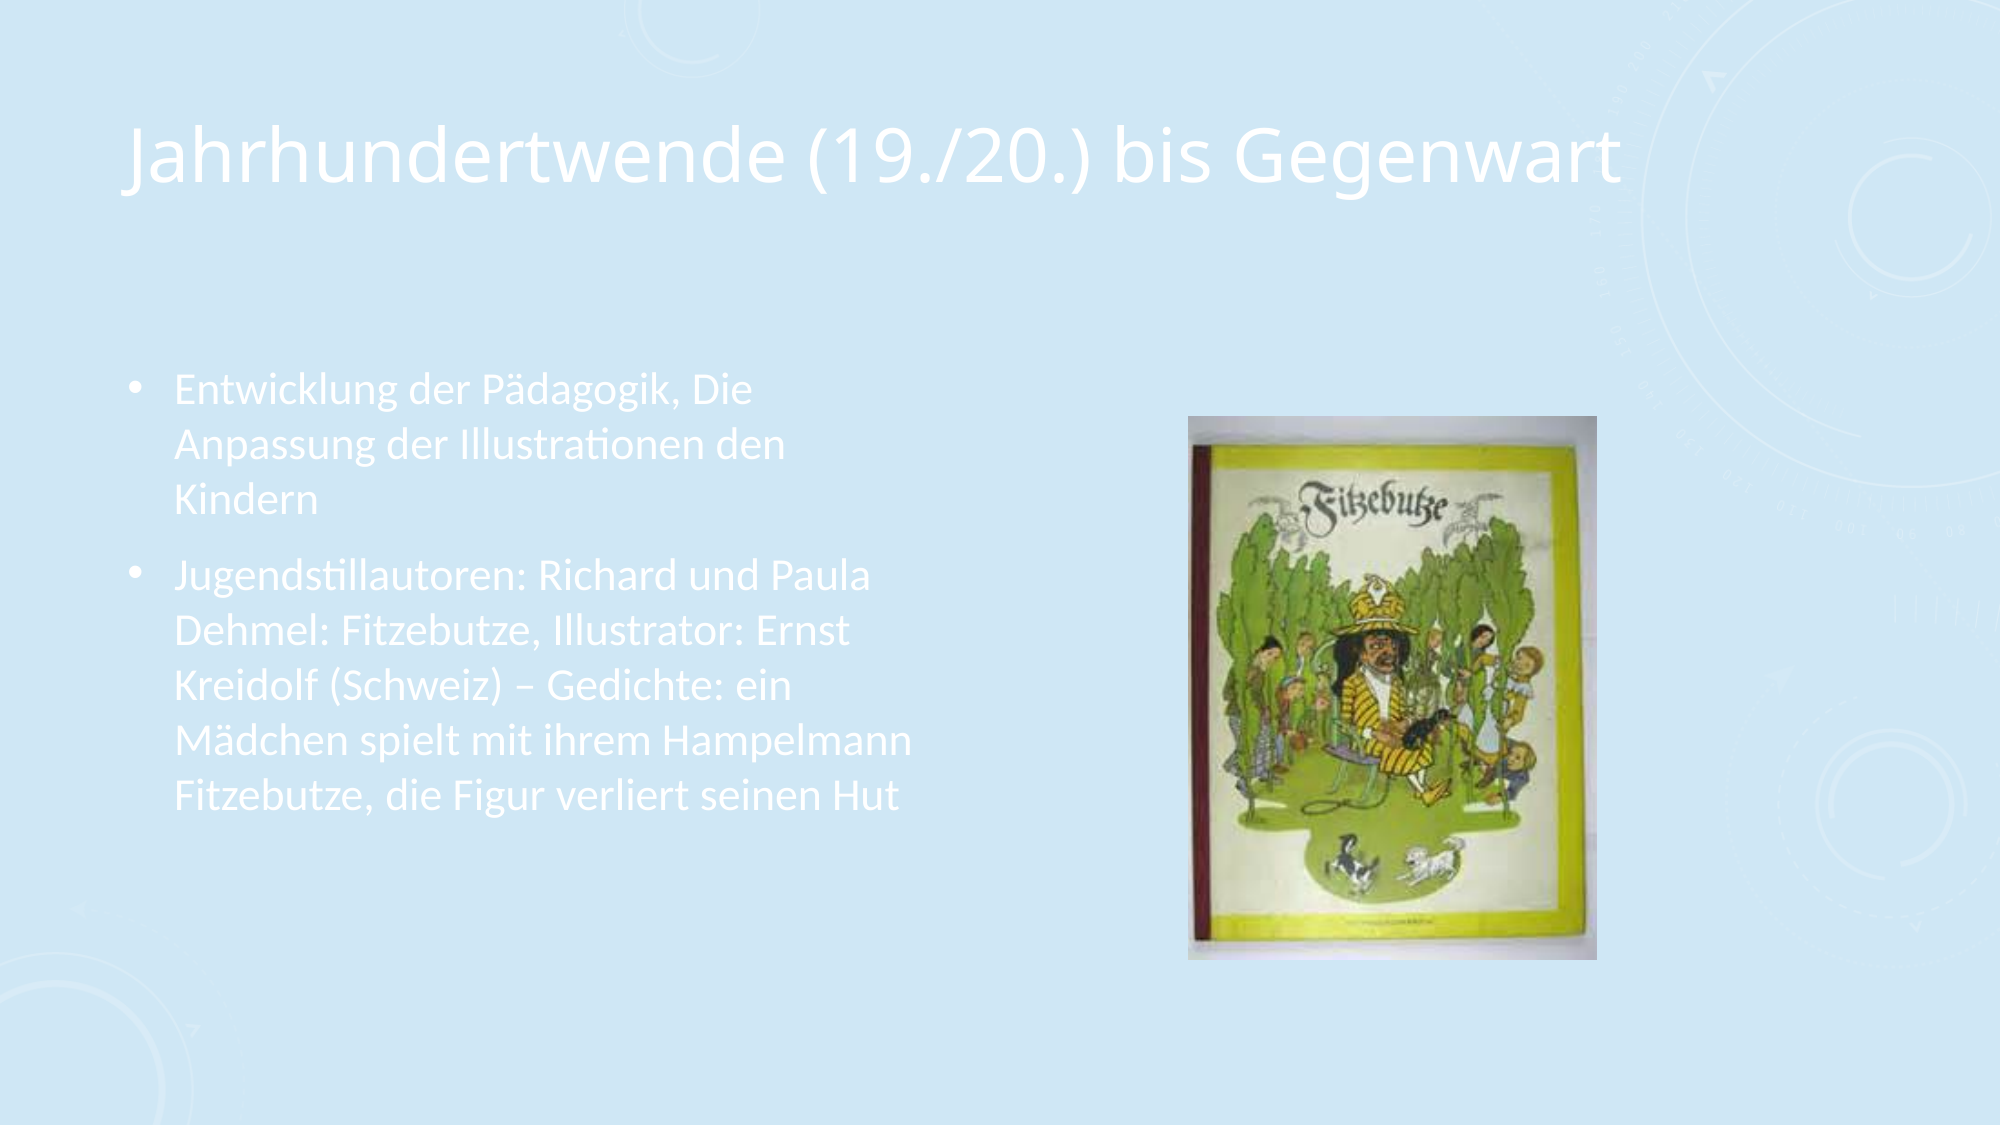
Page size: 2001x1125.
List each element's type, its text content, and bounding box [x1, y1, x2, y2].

title Jahrhundertwende (19./20.) bis Gegenwart [112, 99, 1775, 339]
picture [0, 0, 2000, 1125]
list Entwicklung der Pädagogik, Die Anpassung der Illustrationen den Kindern Jugendstillautoren: Richard und Paula Dehmel: Fitzebutze, Illustrator: Ernst Kreidolf (Schweiz) – Gedichte: ein Mädchen spielt mit ihrem Hampelmann Fitzebutze, die Figur verliert seinen Hut [112, 351, 932, 950]
